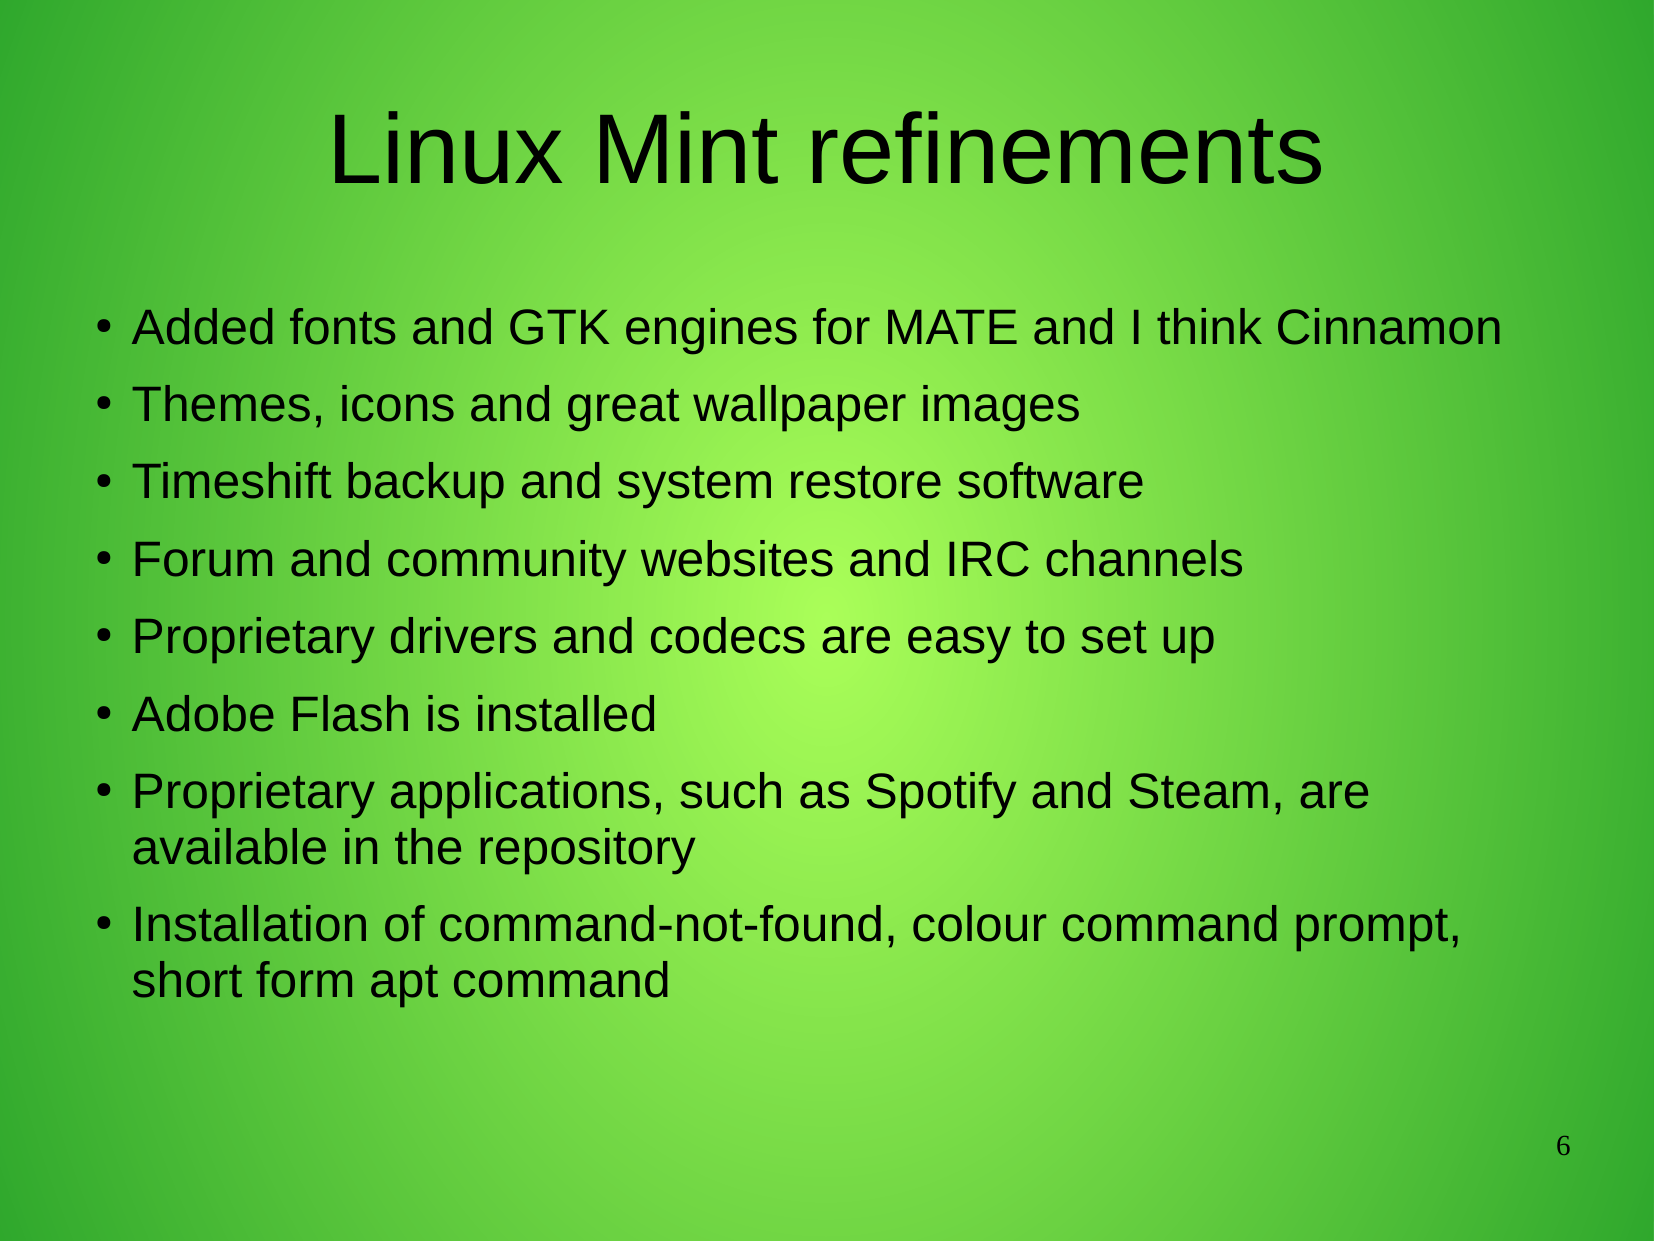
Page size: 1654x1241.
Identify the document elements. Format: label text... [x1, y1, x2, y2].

list Added fonts and GTK engines for MATE and I think Cinnamon Themes, icons and great wallpaper images Timeshift backup and system restore software Forum and community websites and IRC channels Proprietary drivers and codecs are easy to set up Adobe Flash is installed Proprietary applications, such as Spotify and Steam, are available in the repository Installation of command-not-found, colour command prompt, short form apt command [82, 299, 1571, 1019]
title Linux Mint refinements [82, 39, 1571, 261]
